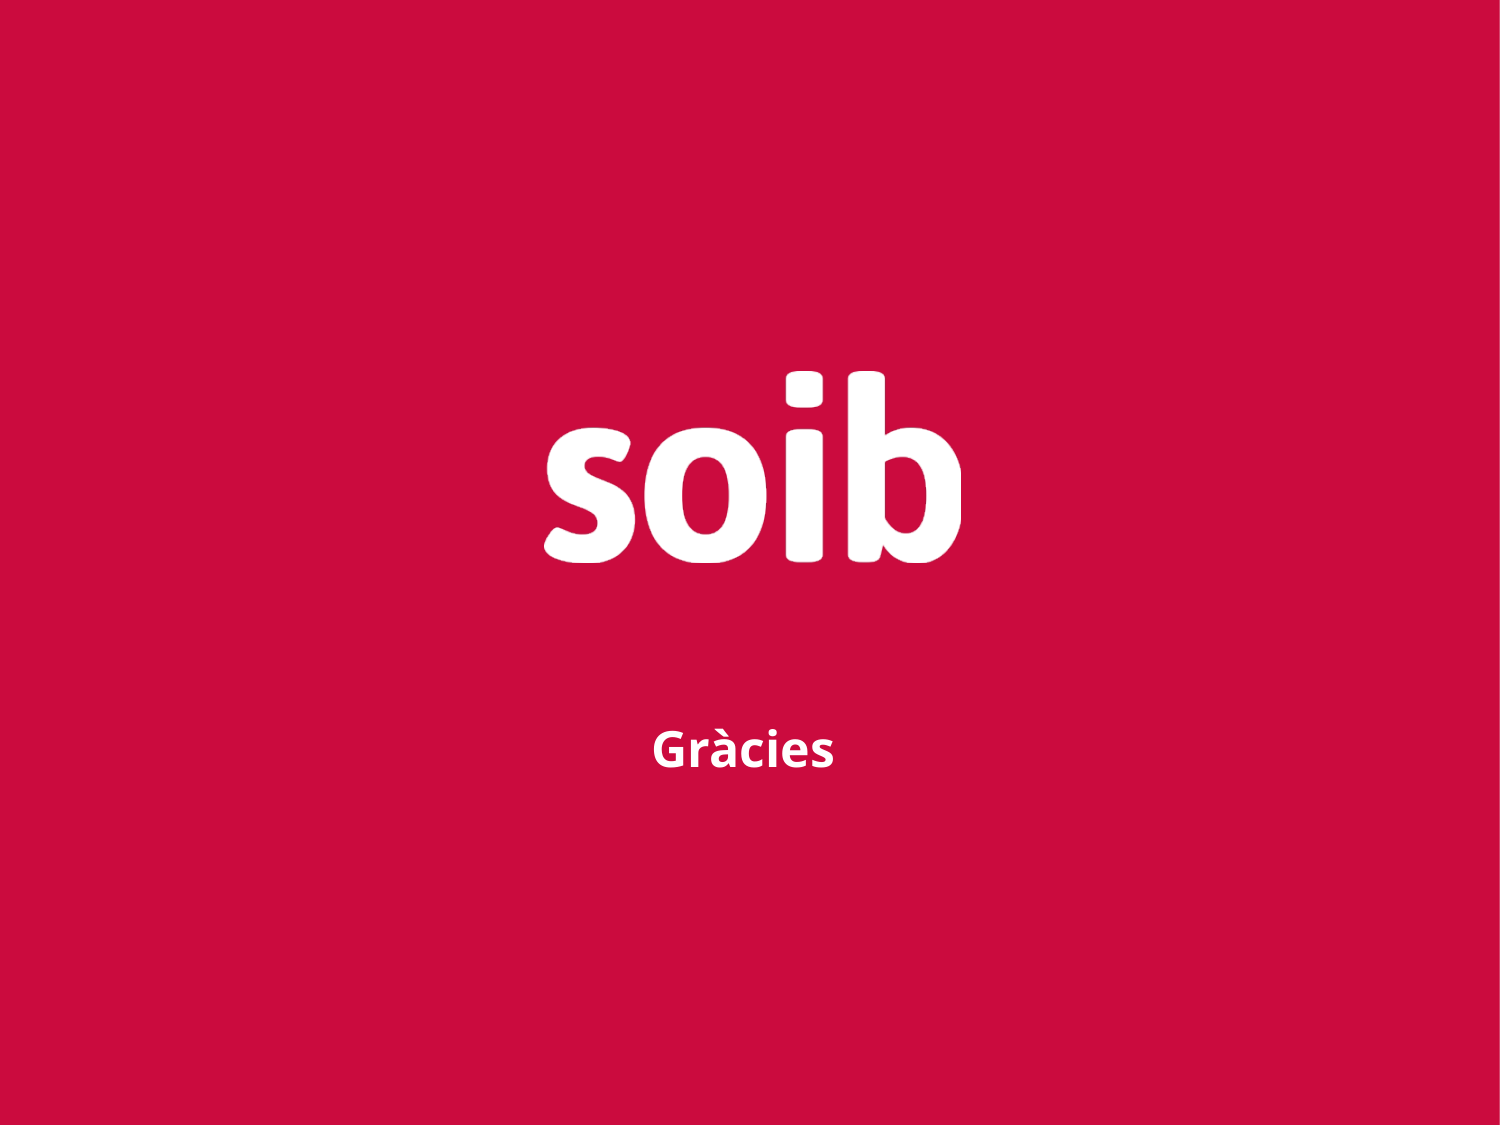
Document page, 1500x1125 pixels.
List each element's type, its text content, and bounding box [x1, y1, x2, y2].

text_box Gràcies [187, 710, 1313, 883]
picture [0, 0, 1500, 1125]
